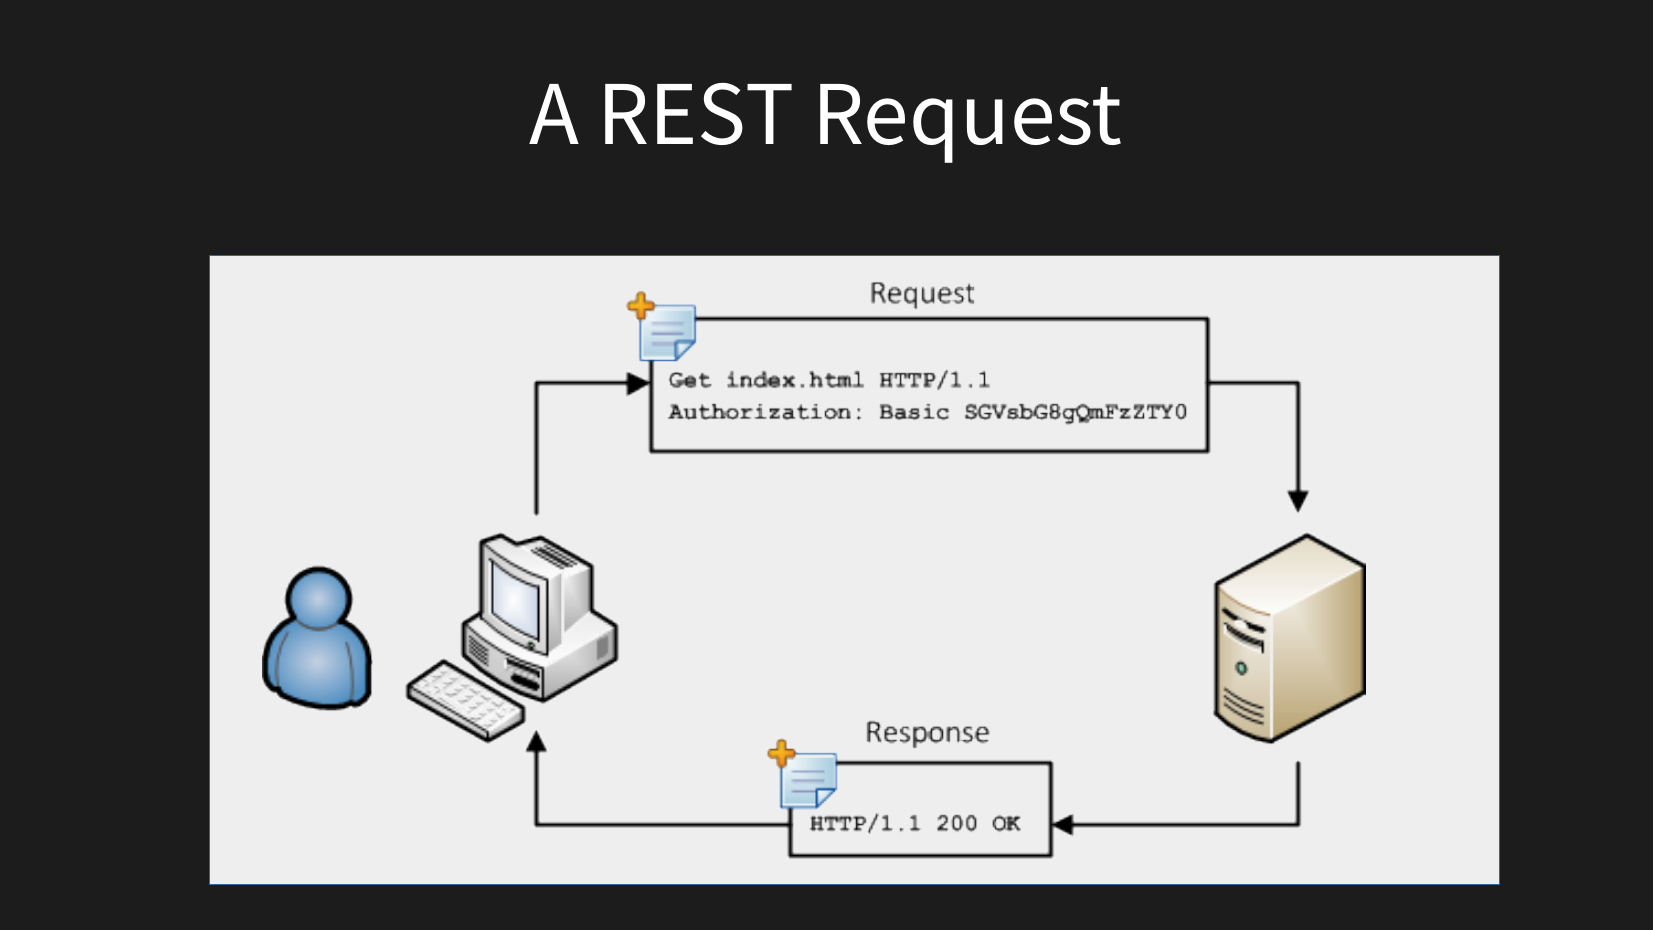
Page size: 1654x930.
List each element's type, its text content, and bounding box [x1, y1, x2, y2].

text_box [209, 255, 262, 885]
title A REST Request [0, 0, 1653, 228]
text_box [1366, 255, 1500, 885]
picture [262, 234, 1366, 897]
